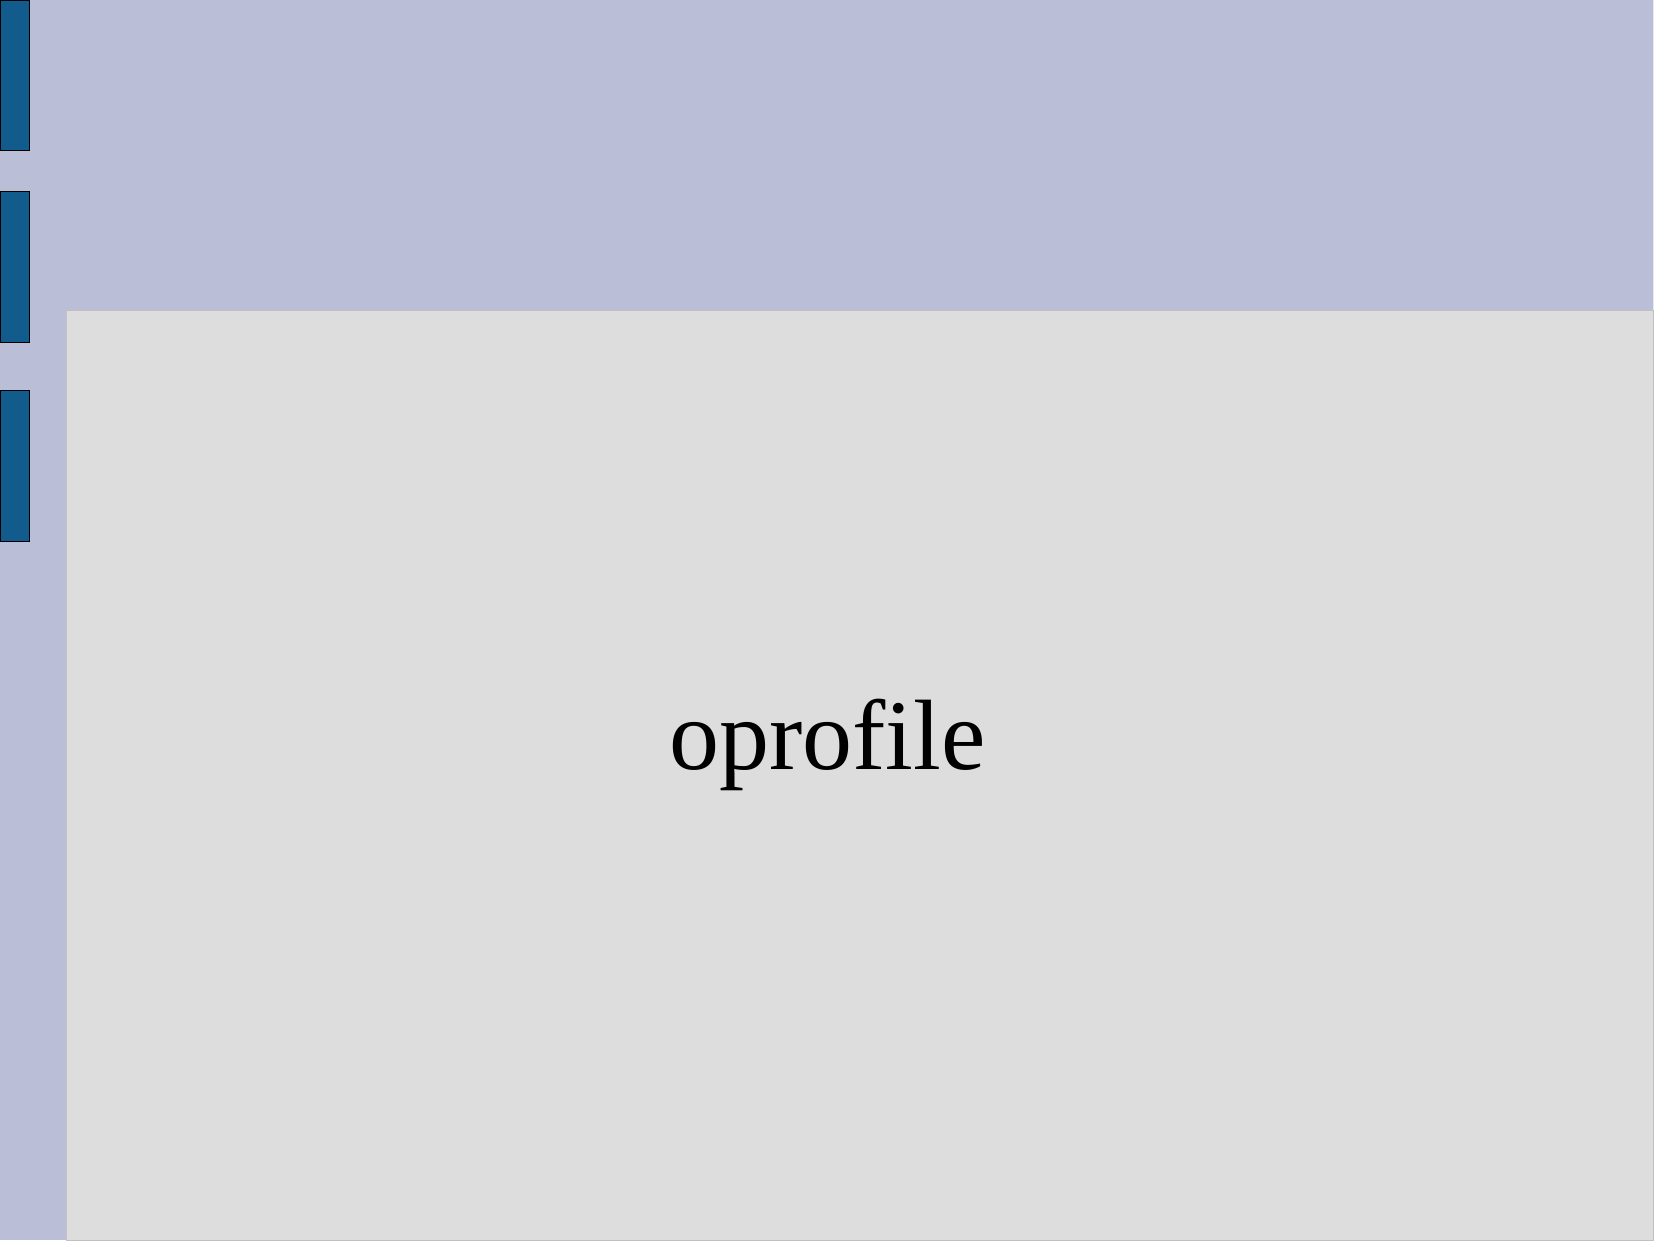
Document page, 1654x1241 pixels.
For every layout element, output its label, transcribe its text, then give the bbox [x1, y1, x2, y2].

subtitle oprofile [121, 344, 1534, 1127]
